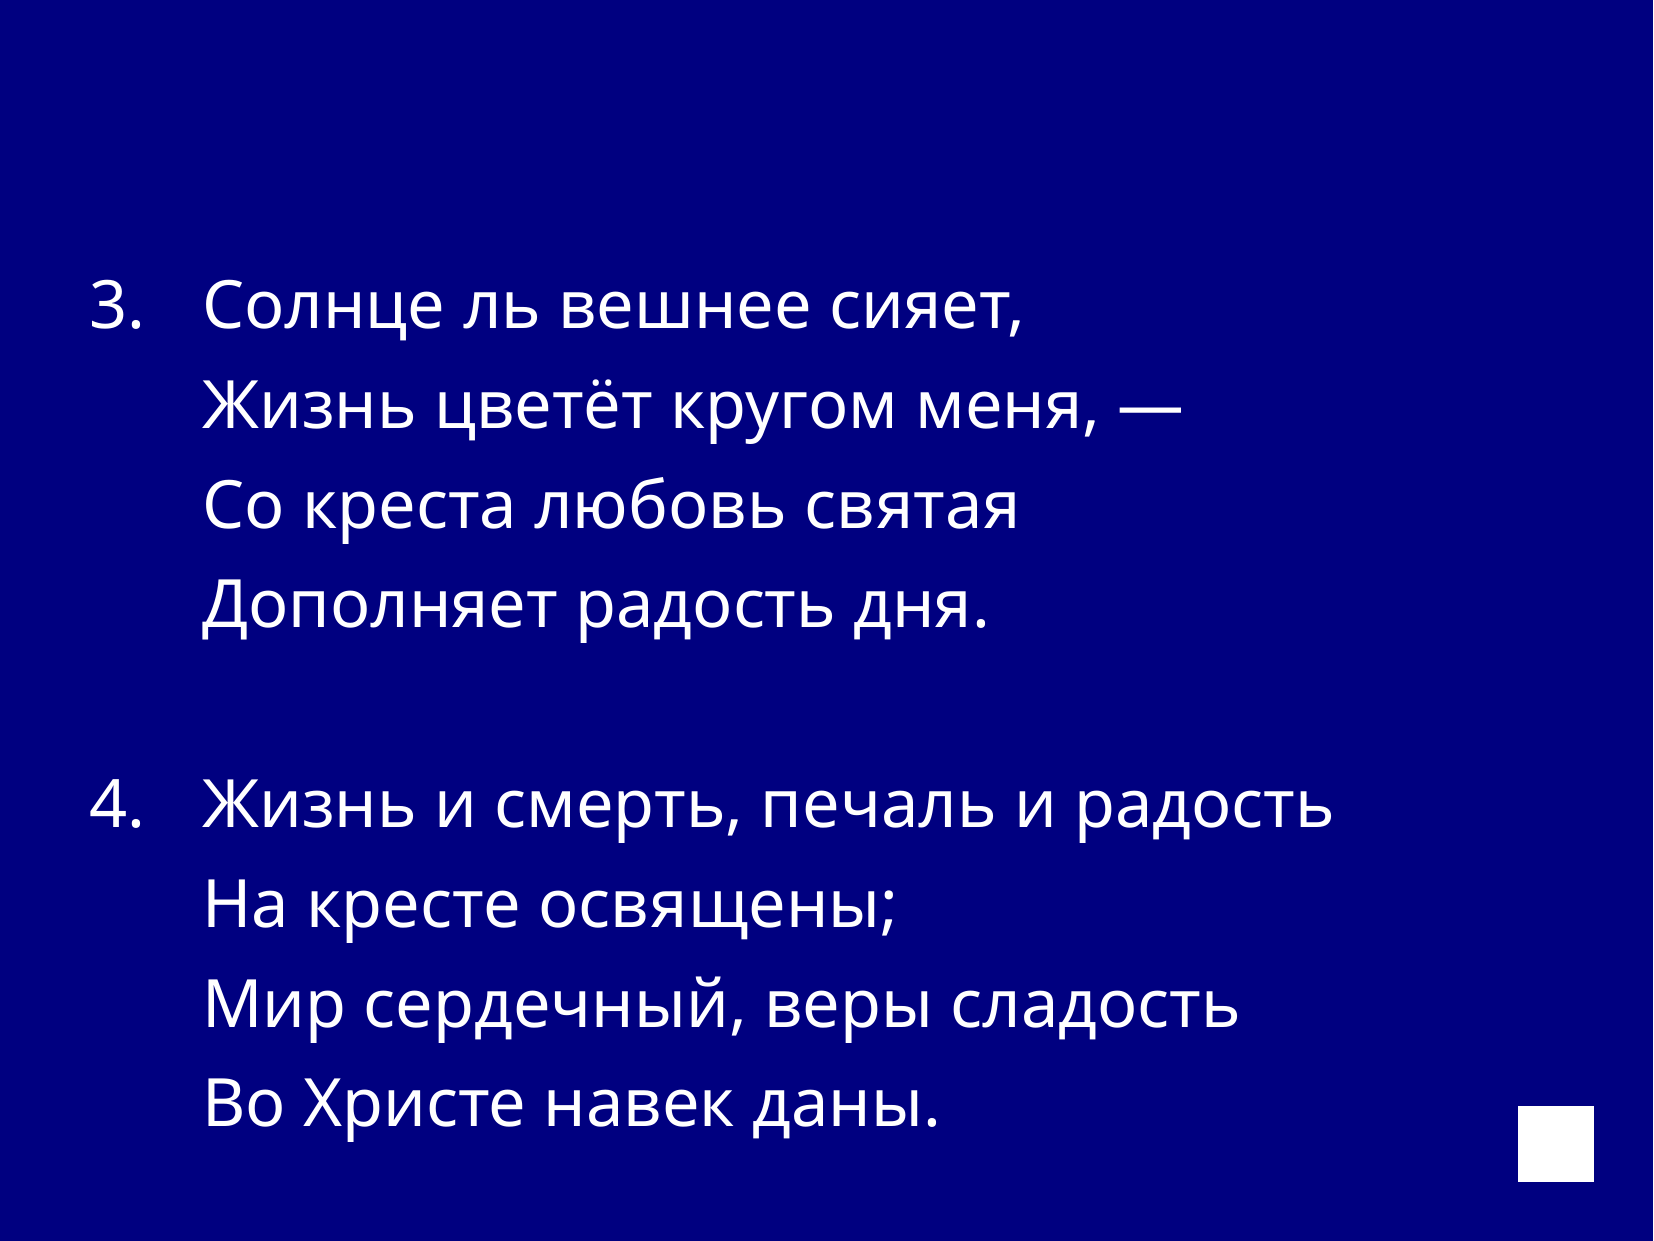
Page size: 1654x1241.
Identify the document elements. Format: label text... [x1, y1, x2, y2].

text_box [1518, 1106, 1594, 1182]
text_box 3. Солнце ль вешнее сияет, Жизнь цветёт кругом меня, — Со креста любовь святая Дополняет радость дня. 4. Жизнь и смерть, печаль и радость На кресте освящены; Мир сердечный, веры сладость Во Христе навек даны. [75, 150, 1576, 1163]
